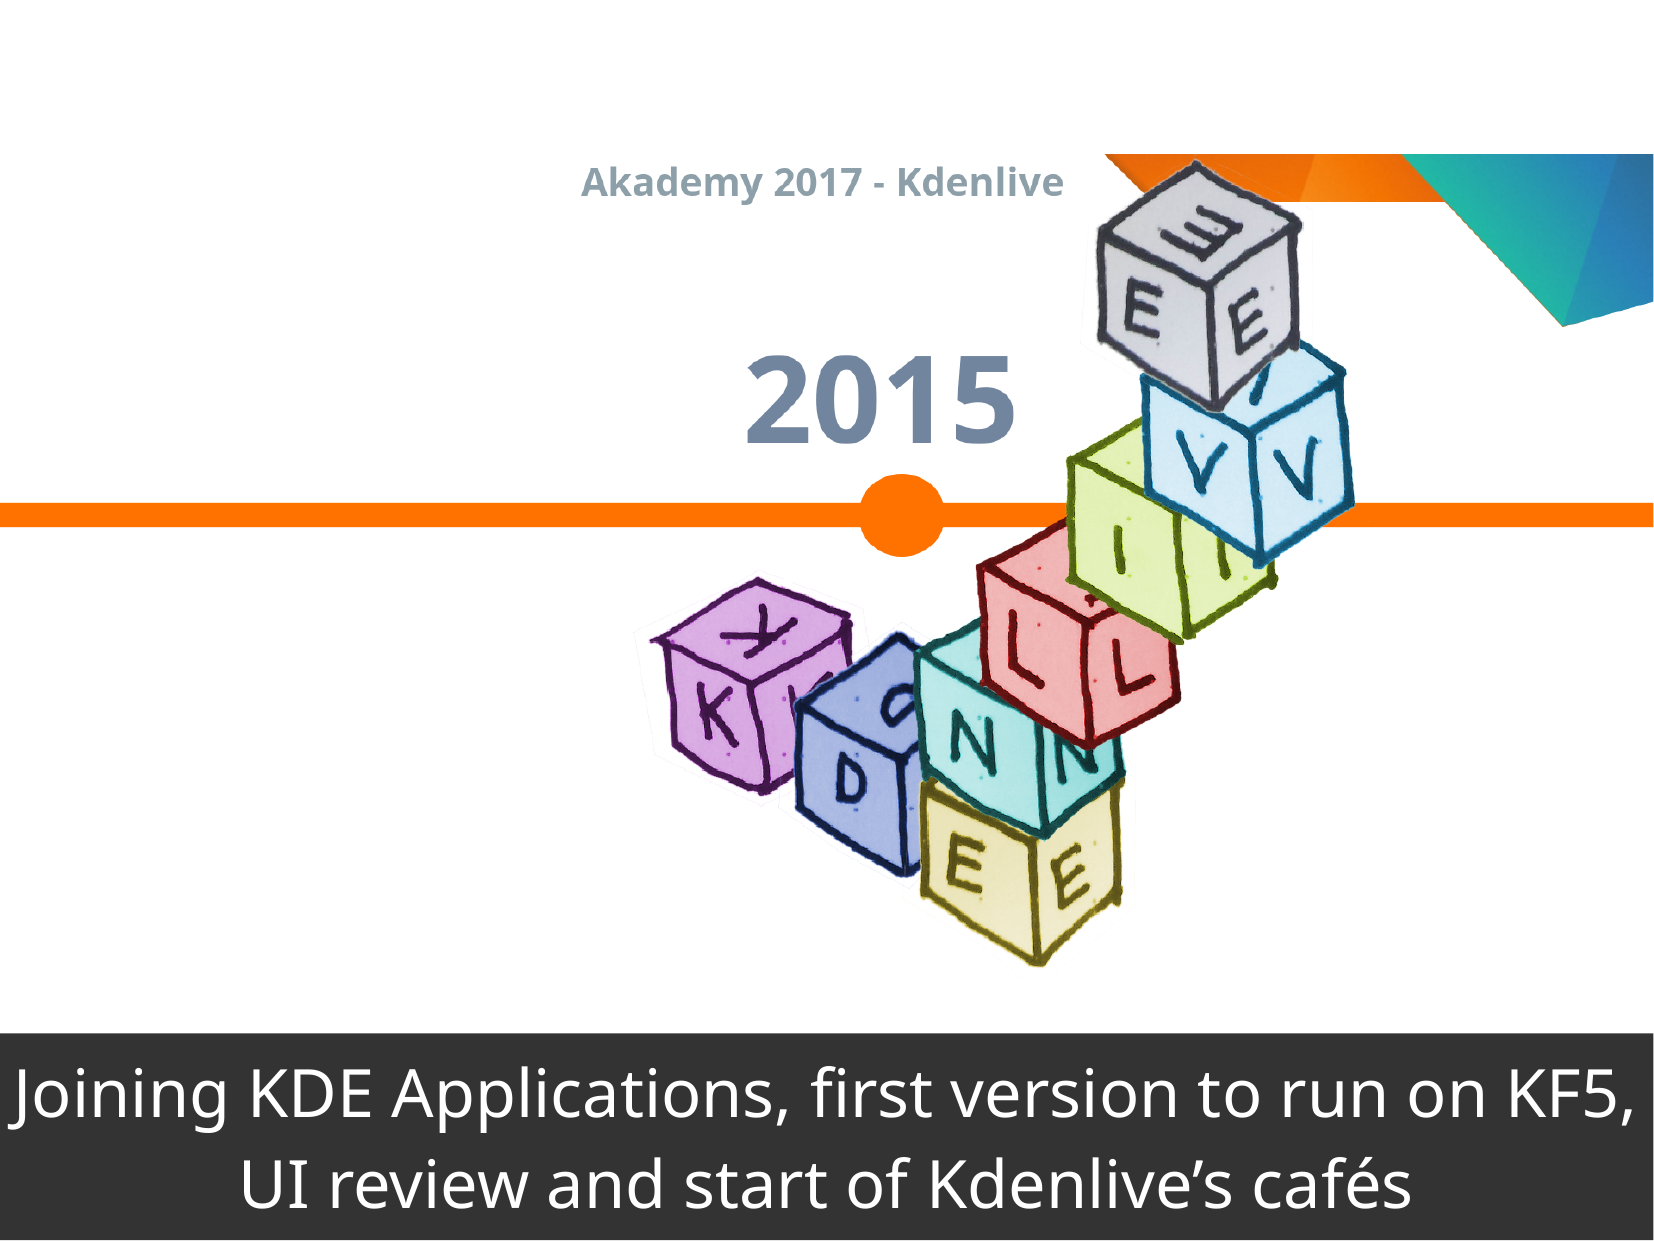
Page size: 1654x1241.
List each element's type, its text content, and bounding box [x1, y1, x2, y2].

picture [0, 154, 1654, 1033]
title Joining KDE Applications, first version to run on KF5, UI review and start of Kdenlive’s cafés [0, 1033, 1654, 1241]
